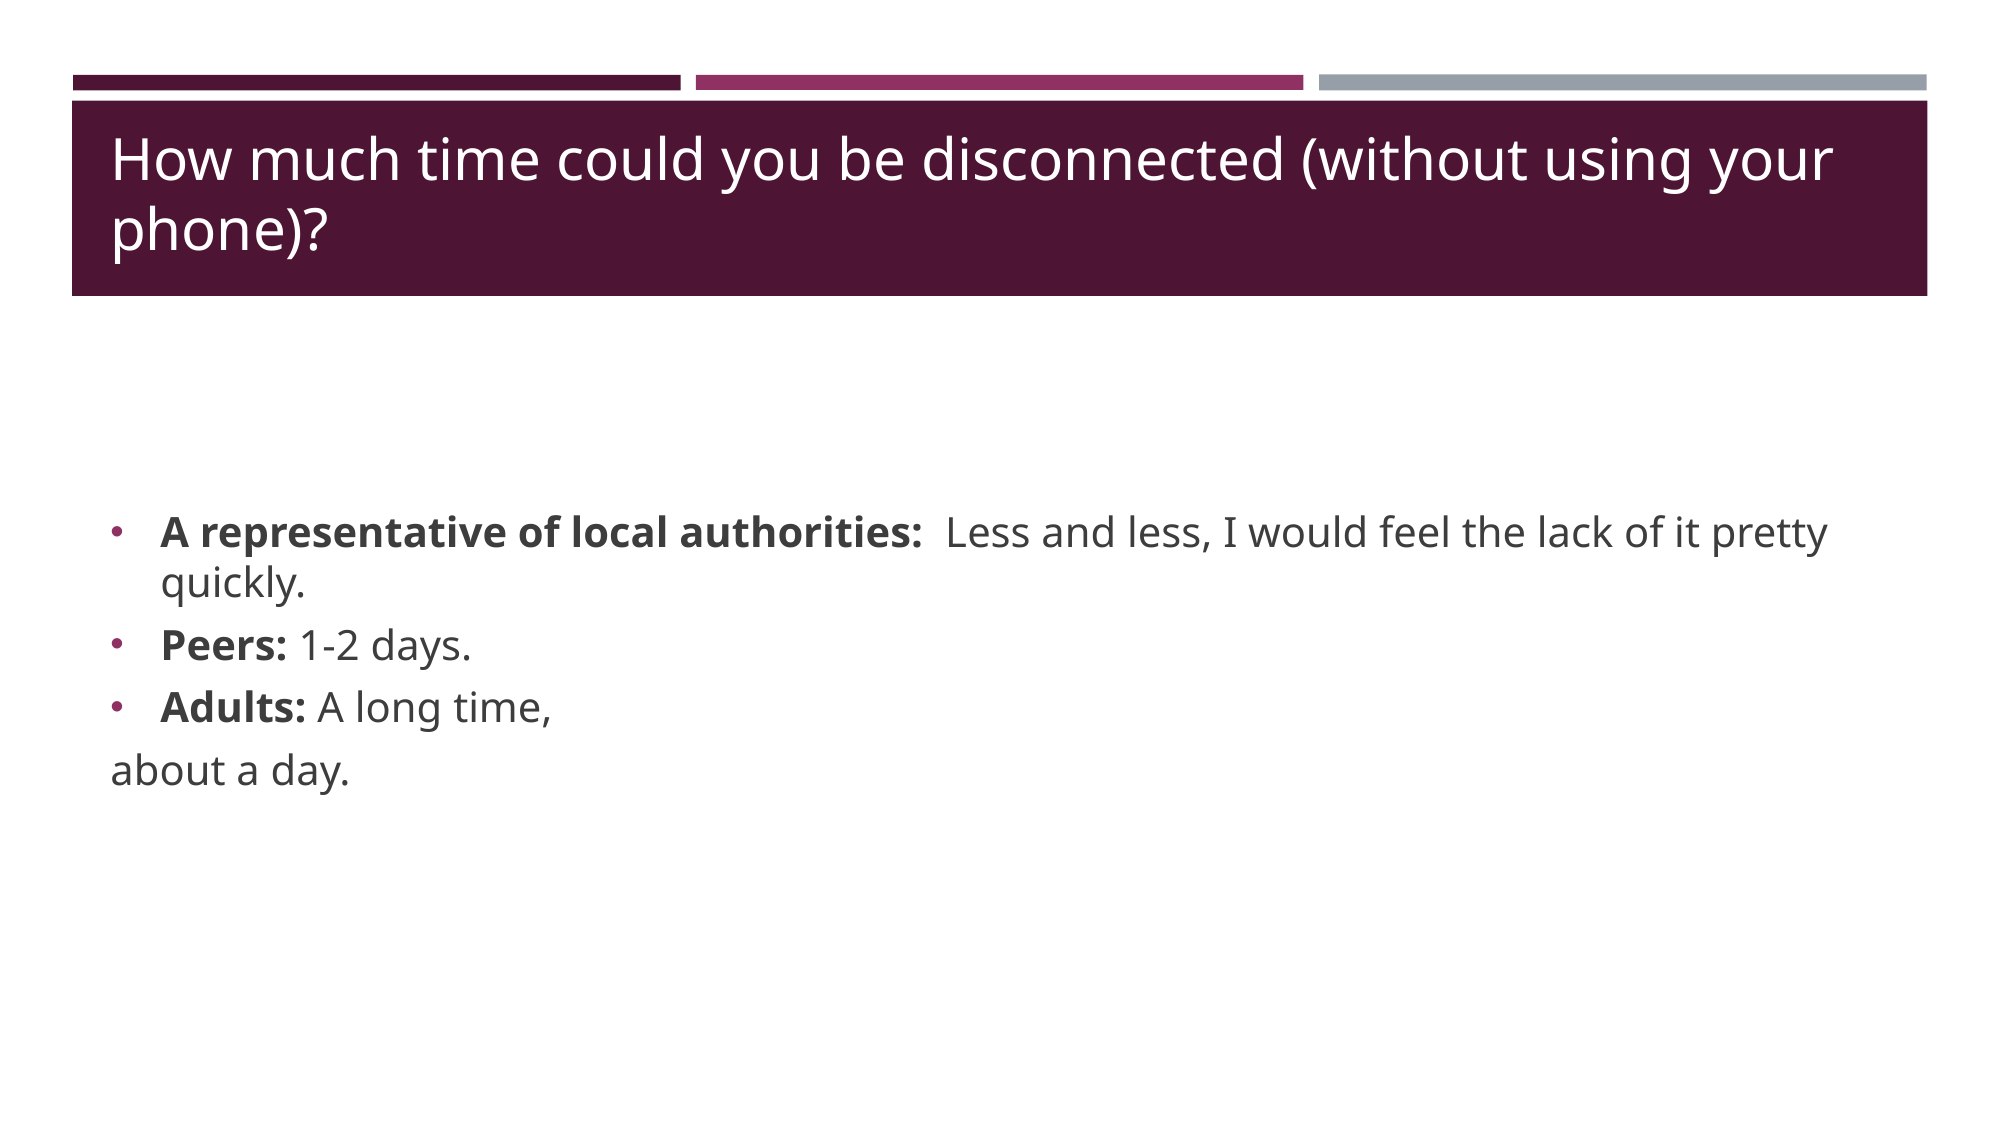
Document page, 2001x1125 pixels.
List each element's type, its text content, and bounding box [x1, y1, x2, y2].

title How much time could you be disconnected (without using your phone)? [95, 115, 1905, 282]
list A representative of local authorities: Less and less, I would feel the lack of it pretty quickly. Peers: 1-2 days. Adults: A long time, about a day. [95, 348, 1905, 952]
